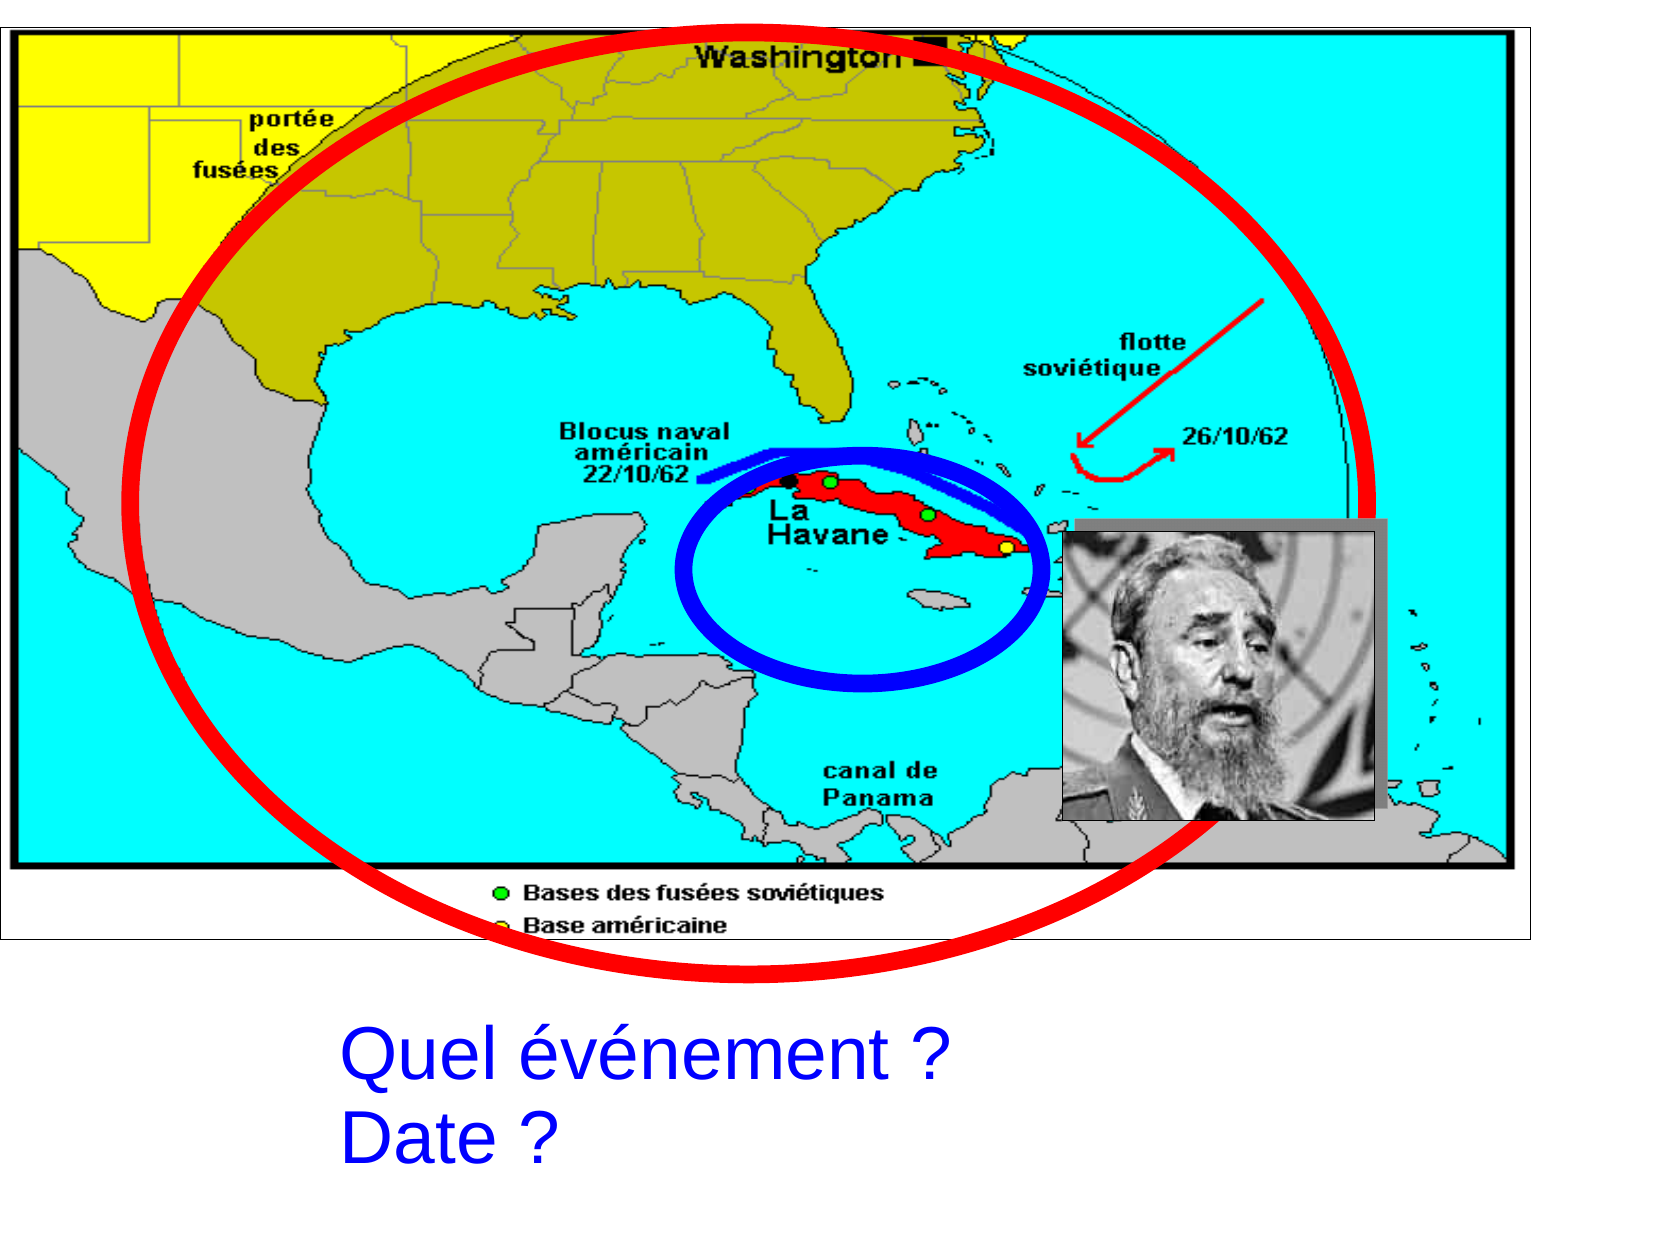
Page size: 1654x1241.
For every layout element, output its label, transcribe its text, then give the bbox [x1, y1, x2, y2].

text_box Quel événement ? Date ? [324, 1003, 1625, 1241]
picture [0, 27, 664, 939]
picture [140, 27, 1531, 939]
